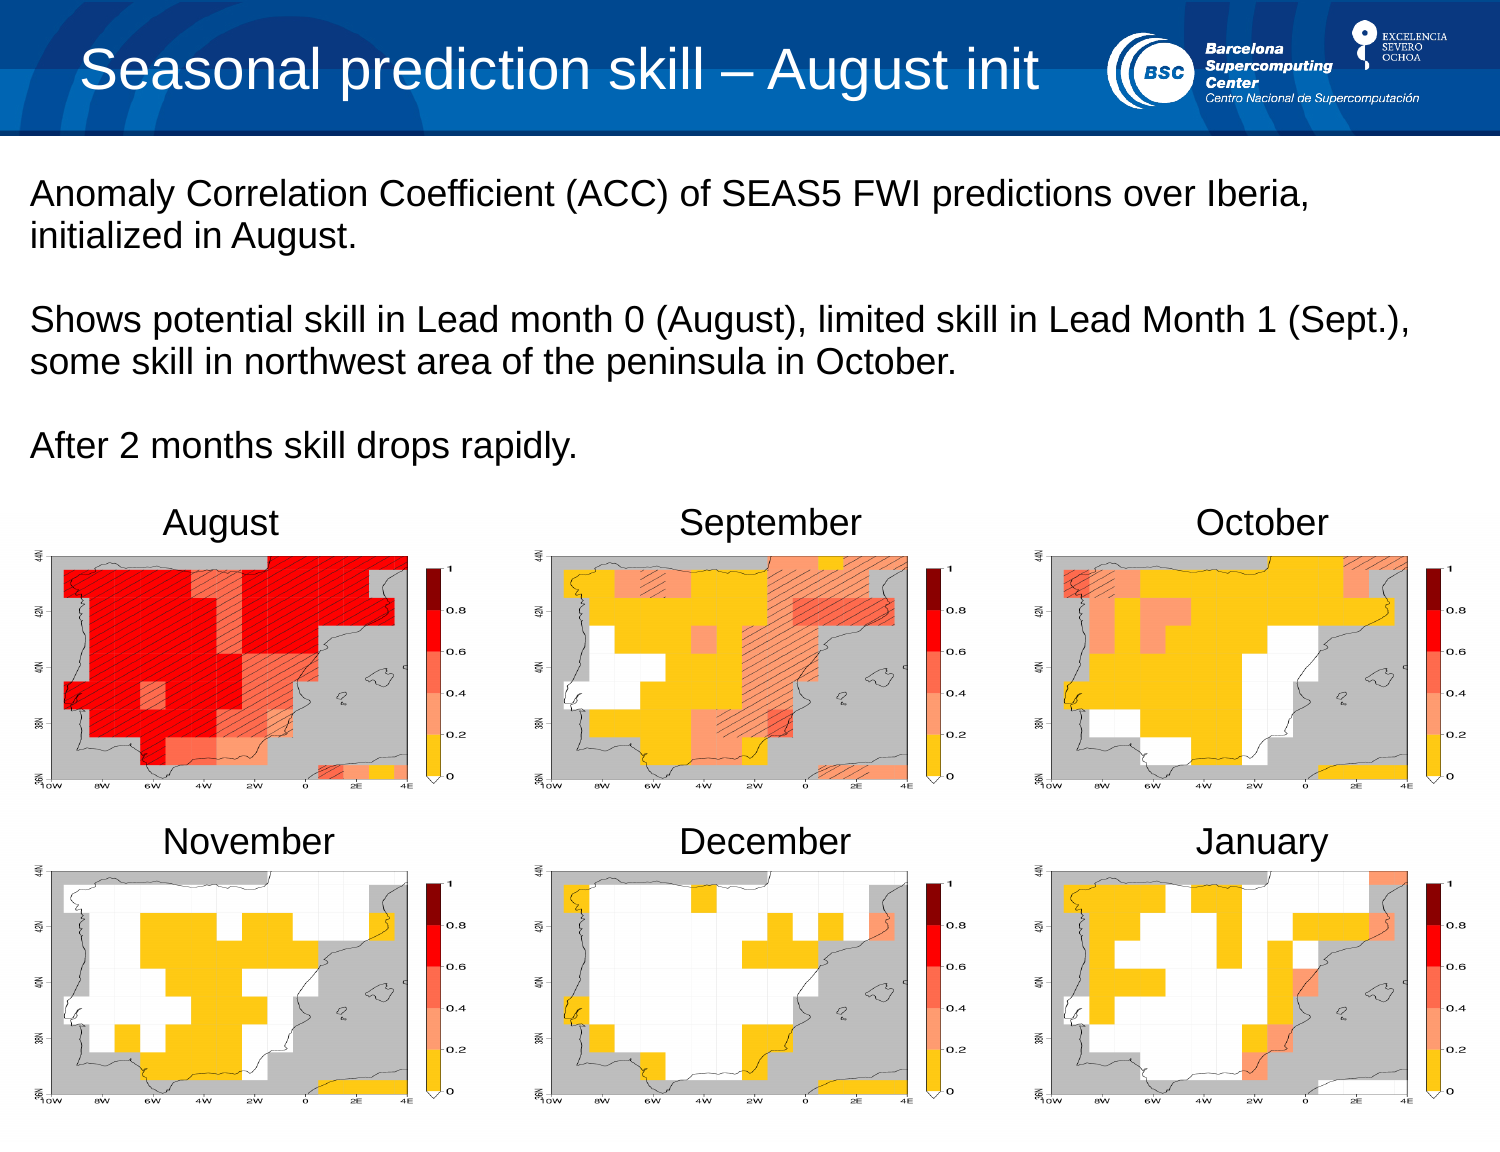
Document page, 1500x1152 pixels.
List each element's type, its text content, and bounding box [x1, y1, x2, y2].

title Seasonal prediction skill – August init [65, 23, 1081, 139]
picture [0, 551, 1500, 812]
picture [0, 870, 1500, 1142]
picture [0, 0, 1500, 136]
text_box November December January [0, 812, 1500, 870]
text_box August September October [0, 493, 1500, 551]
text_box Anomaly Correlation Coefficient (ACC) of SEAS5 FWI predictions over Iberia, initialized in August. Shows potential skill in Lead month 0 (August), limited skill in Lead Month 1 (Sept.), some skill in northwest area of the peninsula in October. After 2 months skill drops rapidly. [15, 165, 1471, 493]
